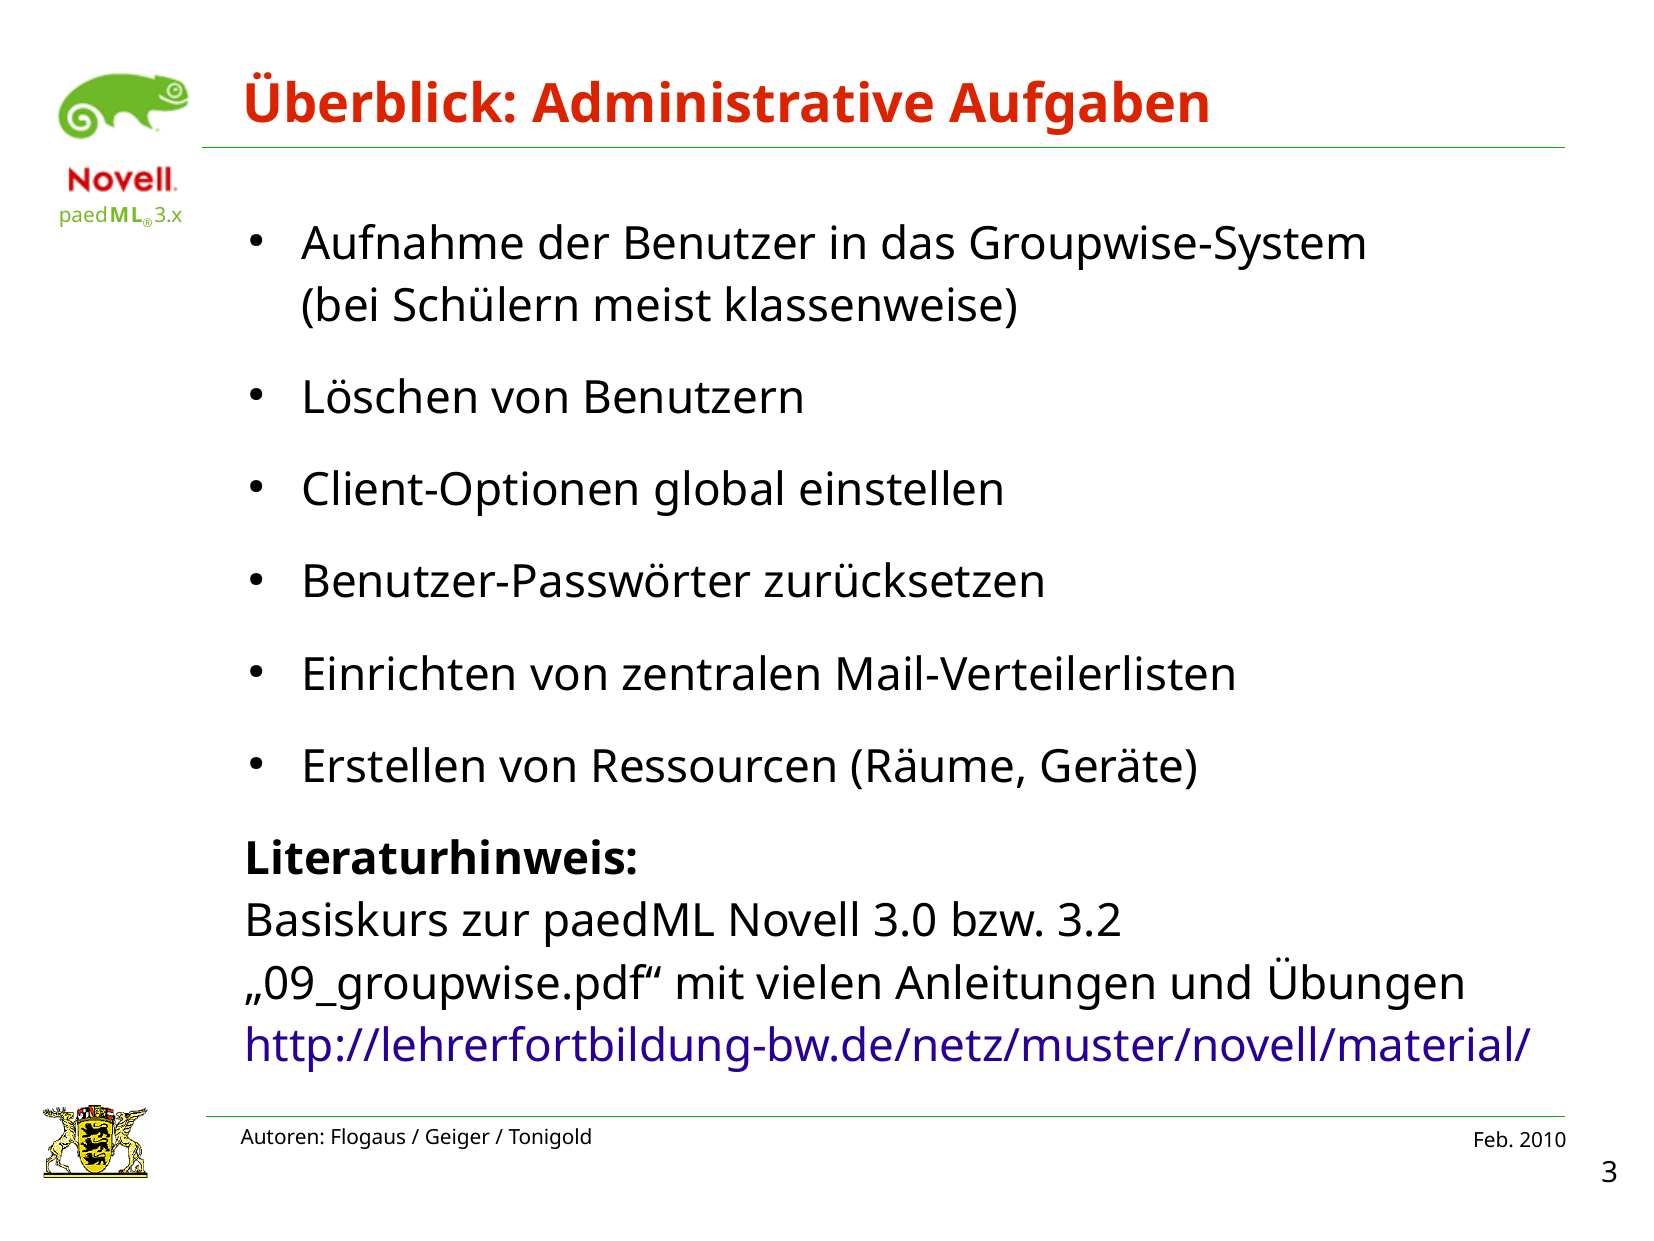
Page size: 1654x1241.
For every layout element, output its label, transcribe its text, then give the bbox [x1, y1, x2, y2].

picture [41, 1104, 148, 1180]
list Aufnahme der Benutzer in das Groupwise-System (bei Schülern meist klassenweise) Löschen von Benutzern Client-Optionen global einstellen Benutzer-Passwörter zurücksetzen Einrichten von zentralen Mail-Verteilerlisten Erstellen von Ressourcen (Räume, Geräte) Literaturhinweis: Basiskurs zur paedML Novell 3.0 bzw. 3.2 „09_groupwise.pdf“ mit vielen Anleitungen und Übungen http://lehrerfortbildung-bw.de/netz/muster/novell/material/ [230, 118, 1560, 1054]
picture [44, 56, 202, 214]
title Überblick: Administrative Aufgaben [242, 67, 1577, 136]
